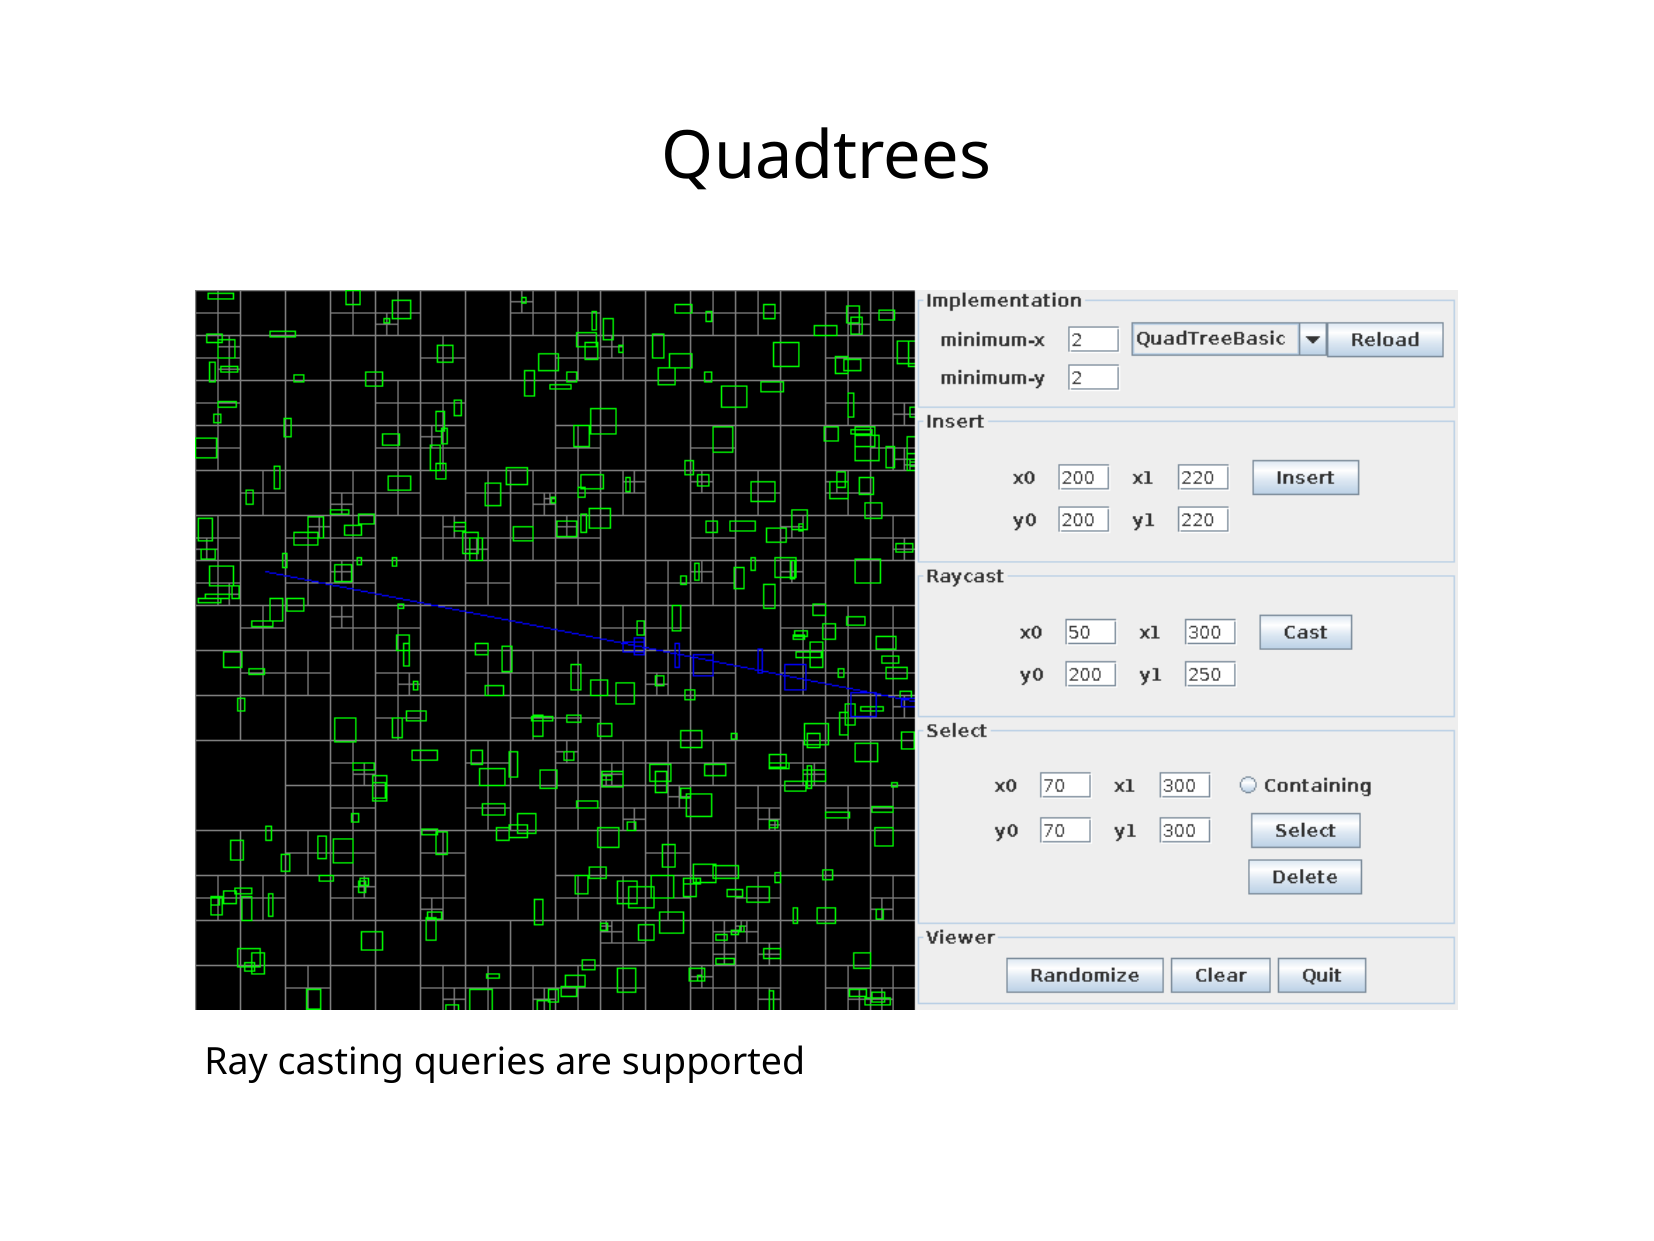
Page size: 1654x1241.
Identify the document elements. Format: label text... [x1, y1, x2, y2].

text_box Ray casting queries are supported [189, 1027, 795, 1088]
picture [195, 290, 1458, 1010]
title Quadtrees [82, 49, 1571, 257]
